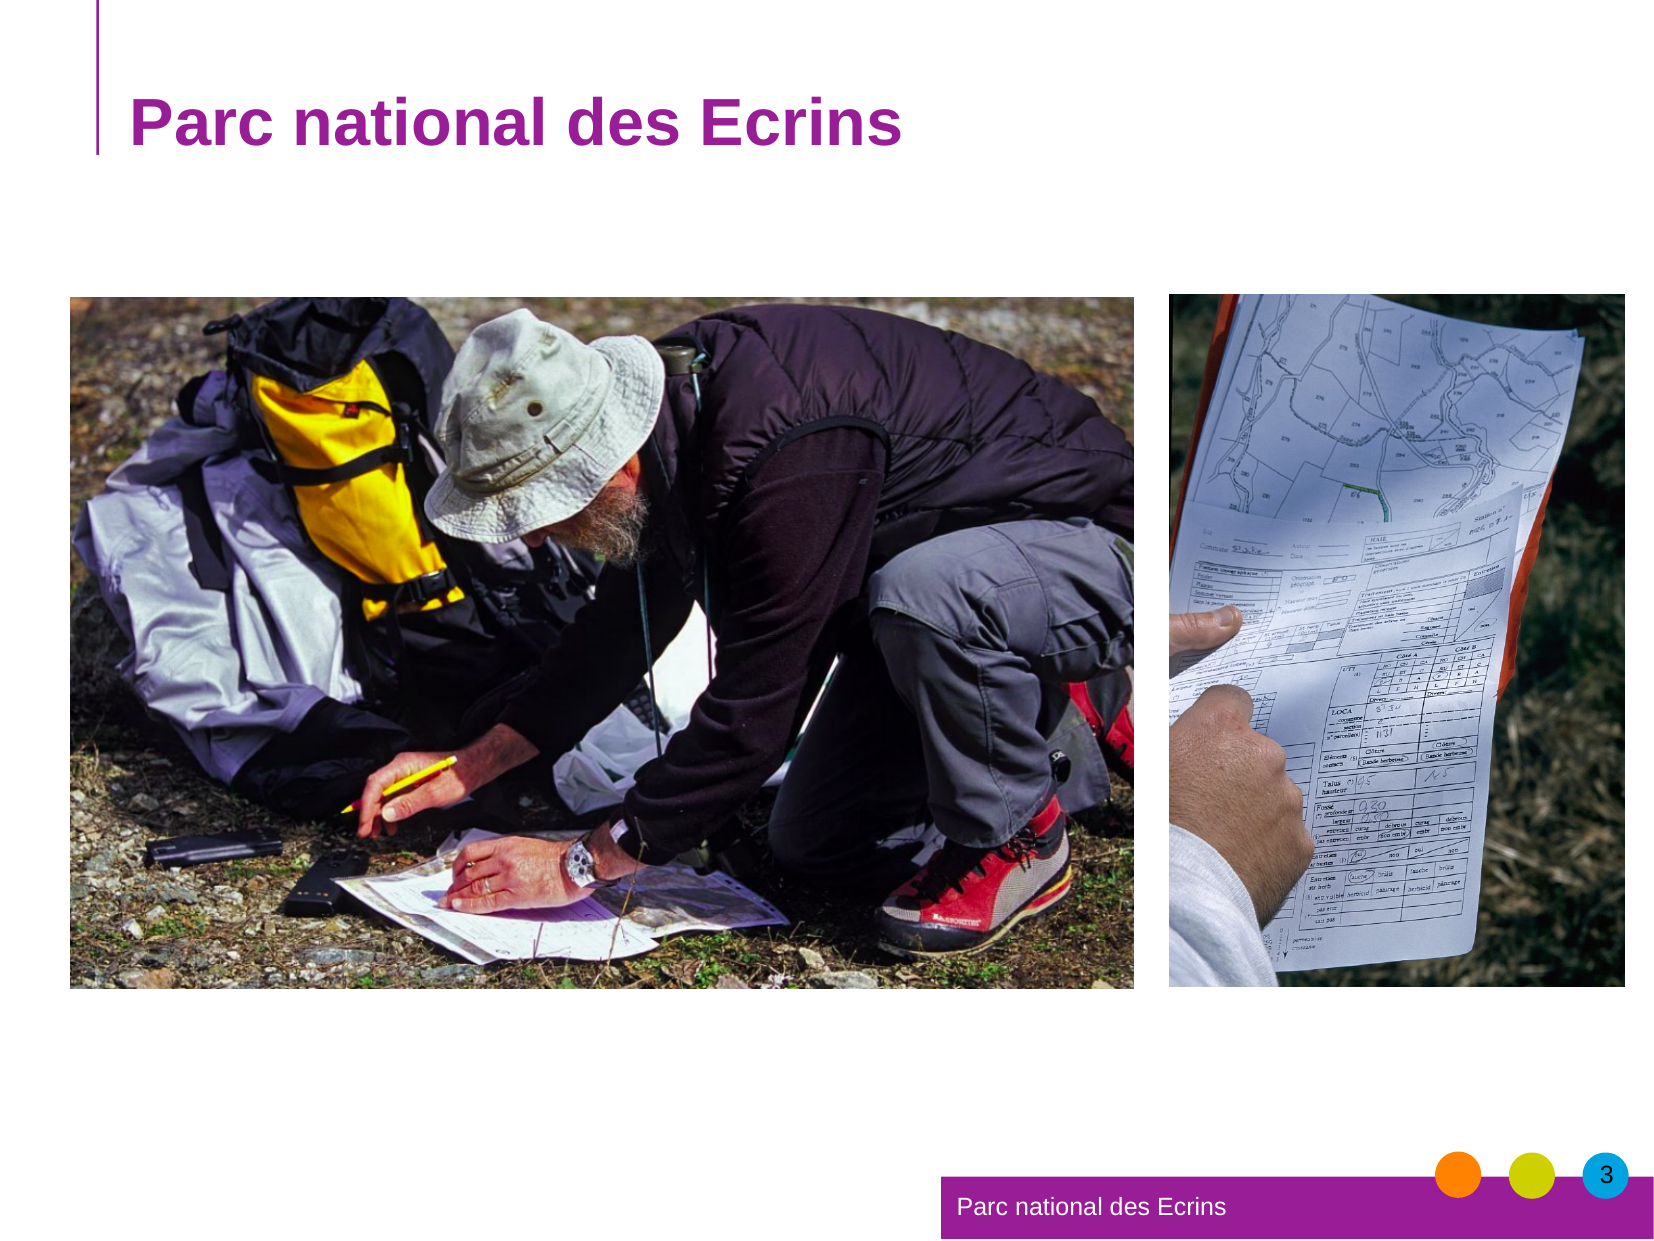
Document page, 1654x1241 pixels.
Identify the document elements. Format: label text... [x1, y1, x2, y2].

picture [70, 297, 1134, 990]
title Parc national des Ecrins [129, 11, 1619, 160]
picture [1169, 294, 1625, 987]
